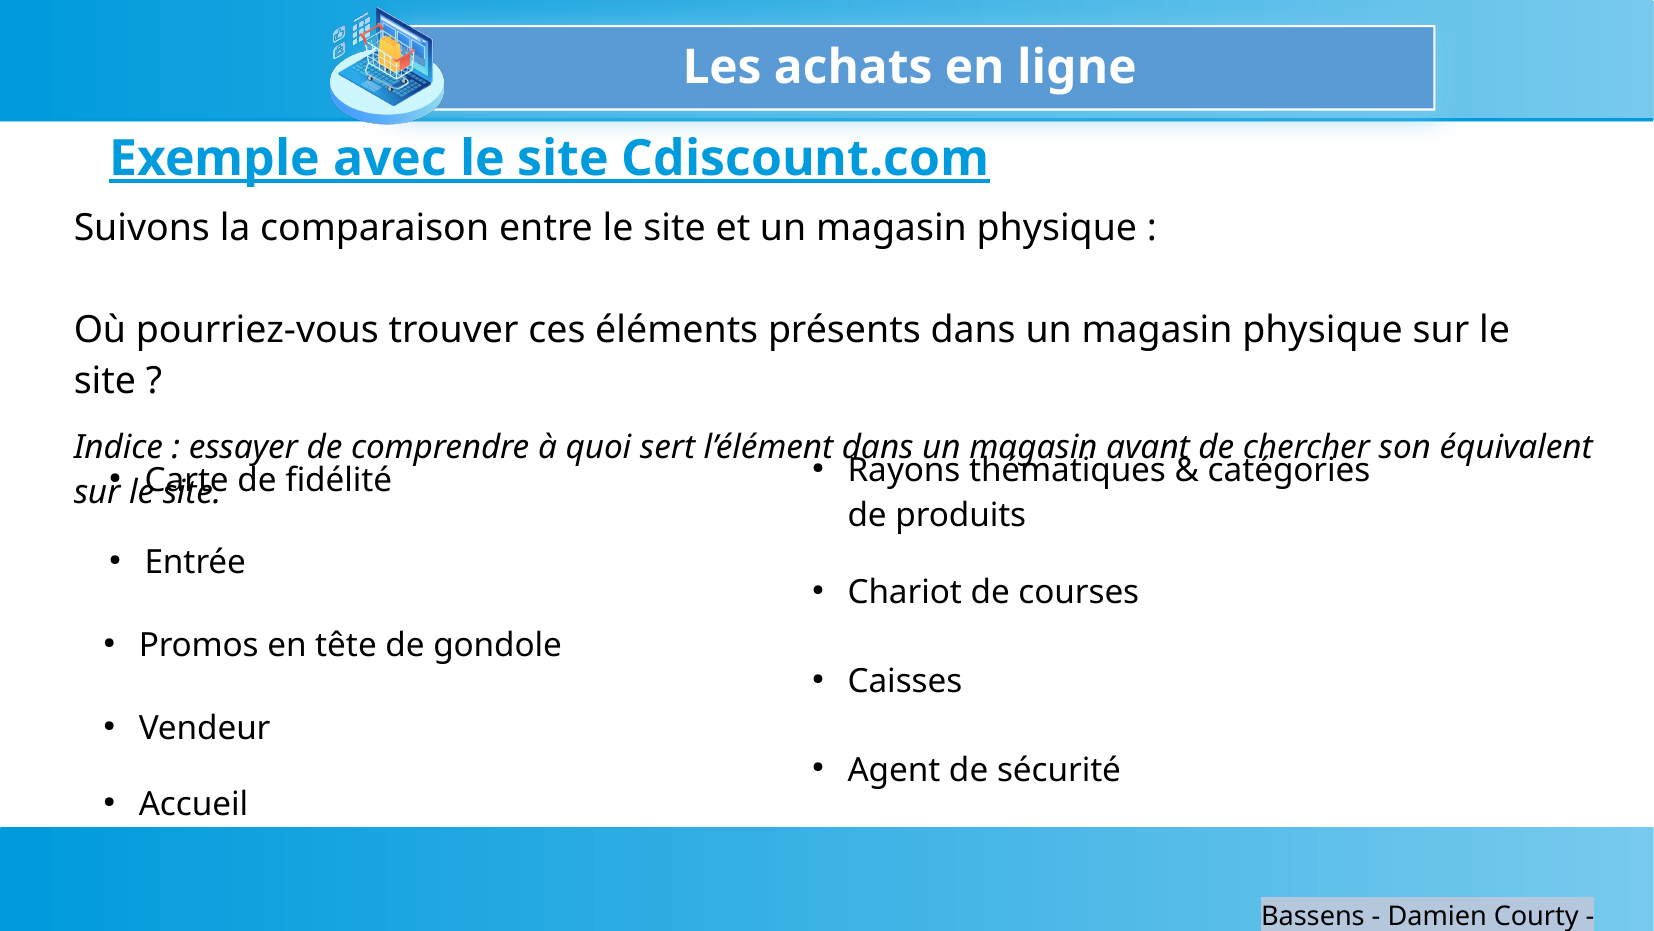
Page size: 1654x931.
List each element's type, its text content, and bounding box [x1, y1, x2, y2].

text_box Agent de sécurité [797, 738, 1211, 792]
text_box Caisses [797, 649, 1034, 704]
text_box Bassens - Damien Courty - 2024 [1246, 889, 1654, 931]
text_box Accueil [88, 772, 296, 827]
text_box Vendeur [88, 696, 296, 751]
text_box Rayons thématiques & catégories de produits [797, 438, 1388, 532]
text_box Promos en tête de gondole [88, 613, 591, 668]
text_box Carte de fidélité [94, 448, 414, 503]
text_box Suivons la comparaison entre le site et un magasin physique : Où pourriez-vous trouver ces éléments présents dans un magasin physique sur le site ? Indice : essayer de comprendre à quoi sert l’élément dans un magasin avant de chercher son équivalent sur le site. [59, 193, 1625, 502]
picture [312, 0, 460, 139]
text_box Chariot de courses [797, 561, 1388, 615]
text_box Entrée [94, 530, 266, 585]
text_box Les achats en ligne [460, 26, 1435, 110]
text_box Exemple avec le site Cdiscount.com [94, 114, 1116, 189]
